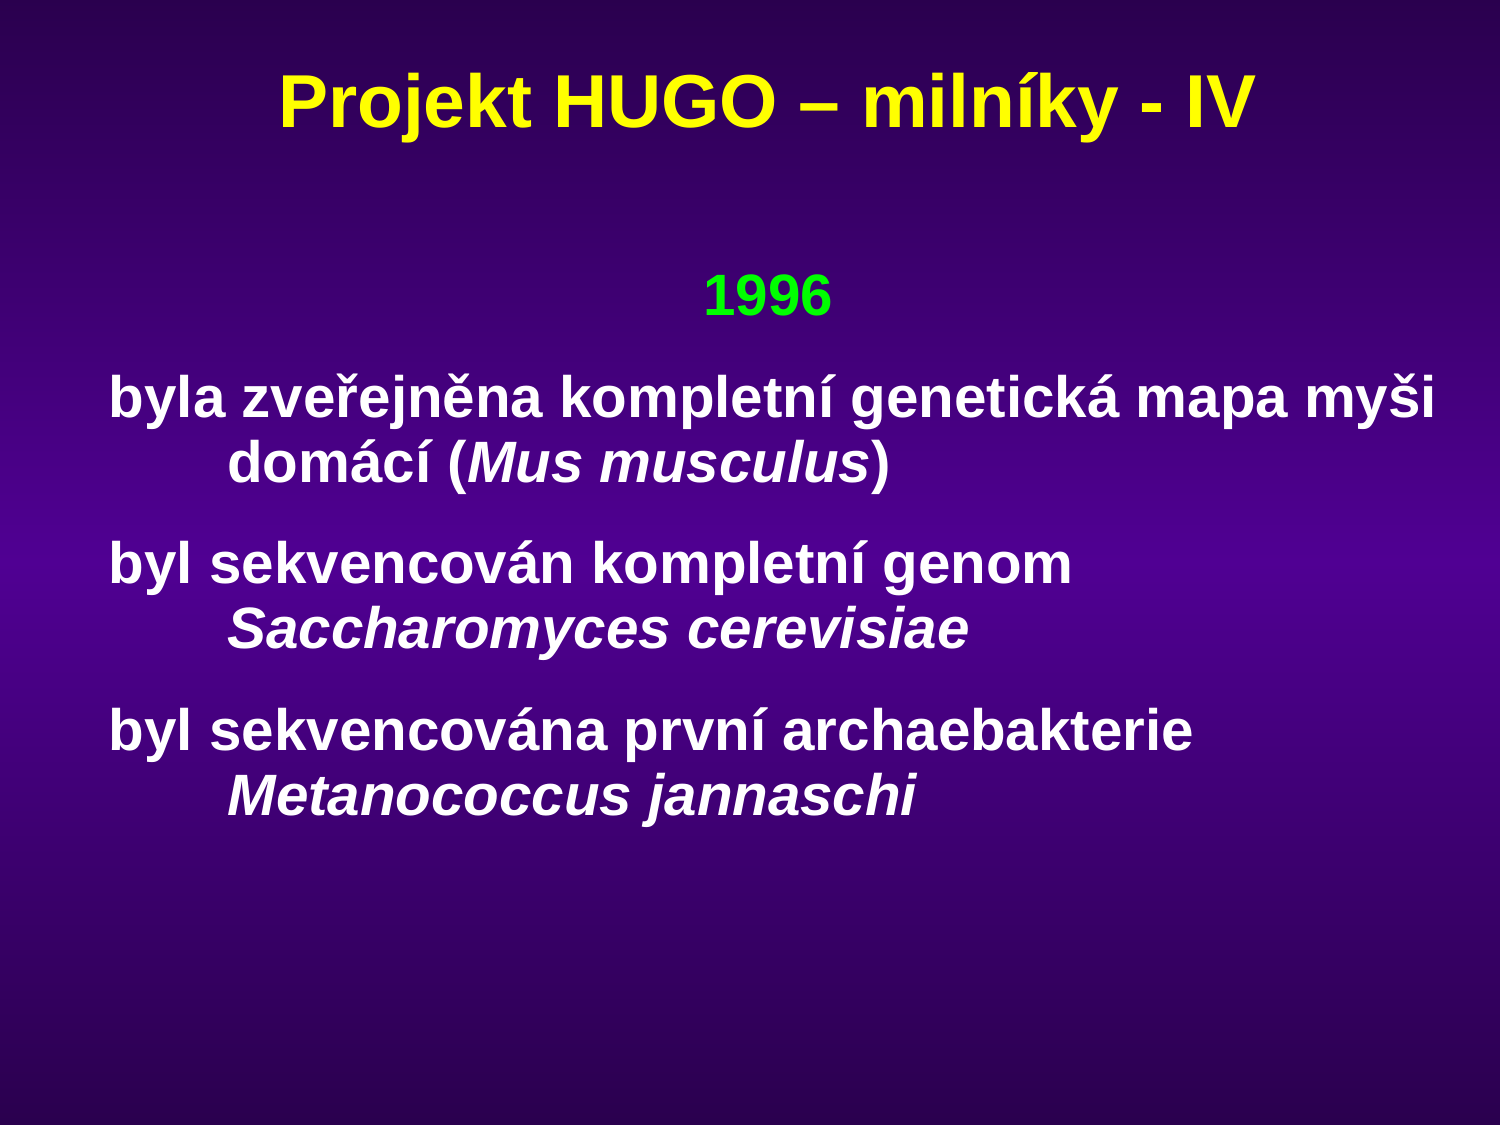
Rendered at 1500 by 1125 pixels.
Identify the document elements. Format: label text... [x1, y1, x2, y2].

text_box 1996 byla zveřejněna kompletní genetická mapa myši domácí (Mus musculus) byl sekvencován kompletní genom Saccharomyces cerevisiae byl sekvencována první archaebakterie Metanococcus jannaschi [64, 255, 1459, 836]
title Projekt HUGO – milníky - IV [88, 42, 1447, 161]
